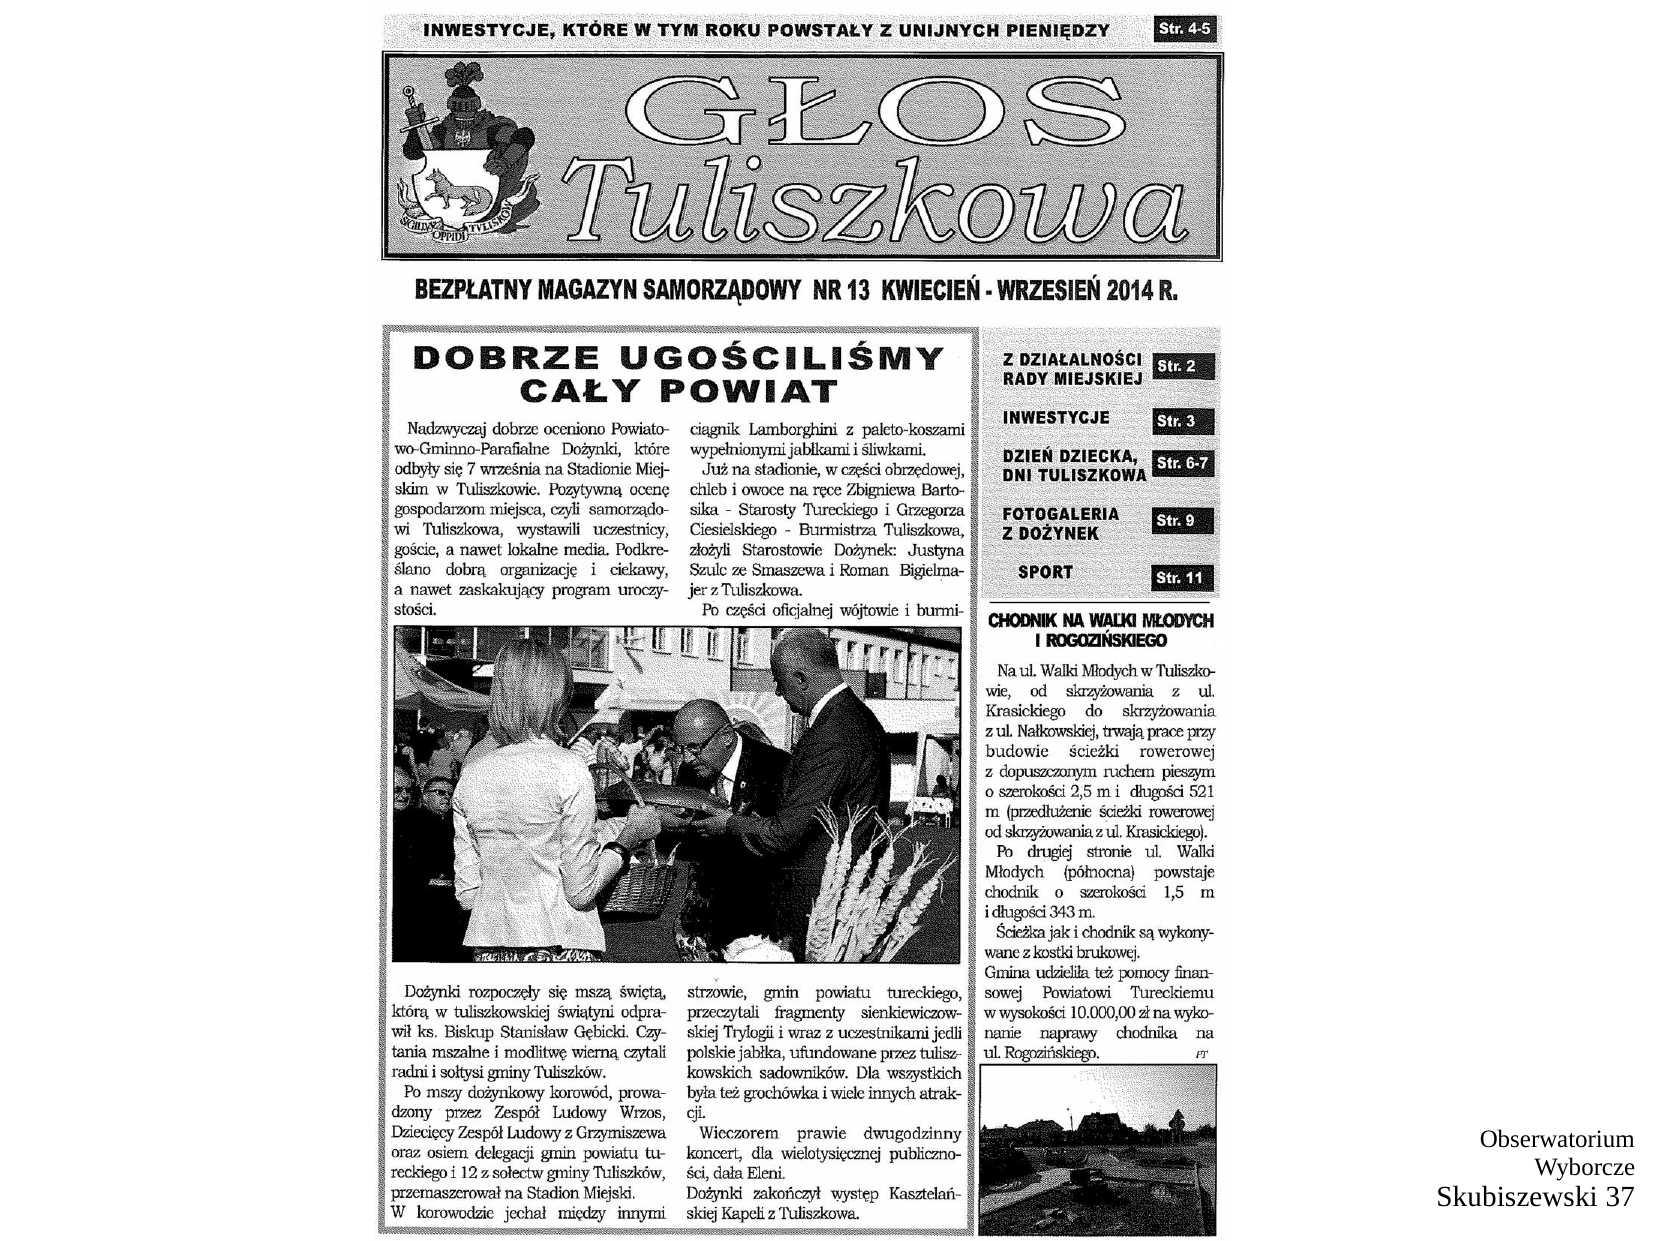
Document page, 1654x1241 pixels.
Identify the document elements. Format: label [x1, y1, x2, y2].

picture [375, 0, 1226, 1241]
